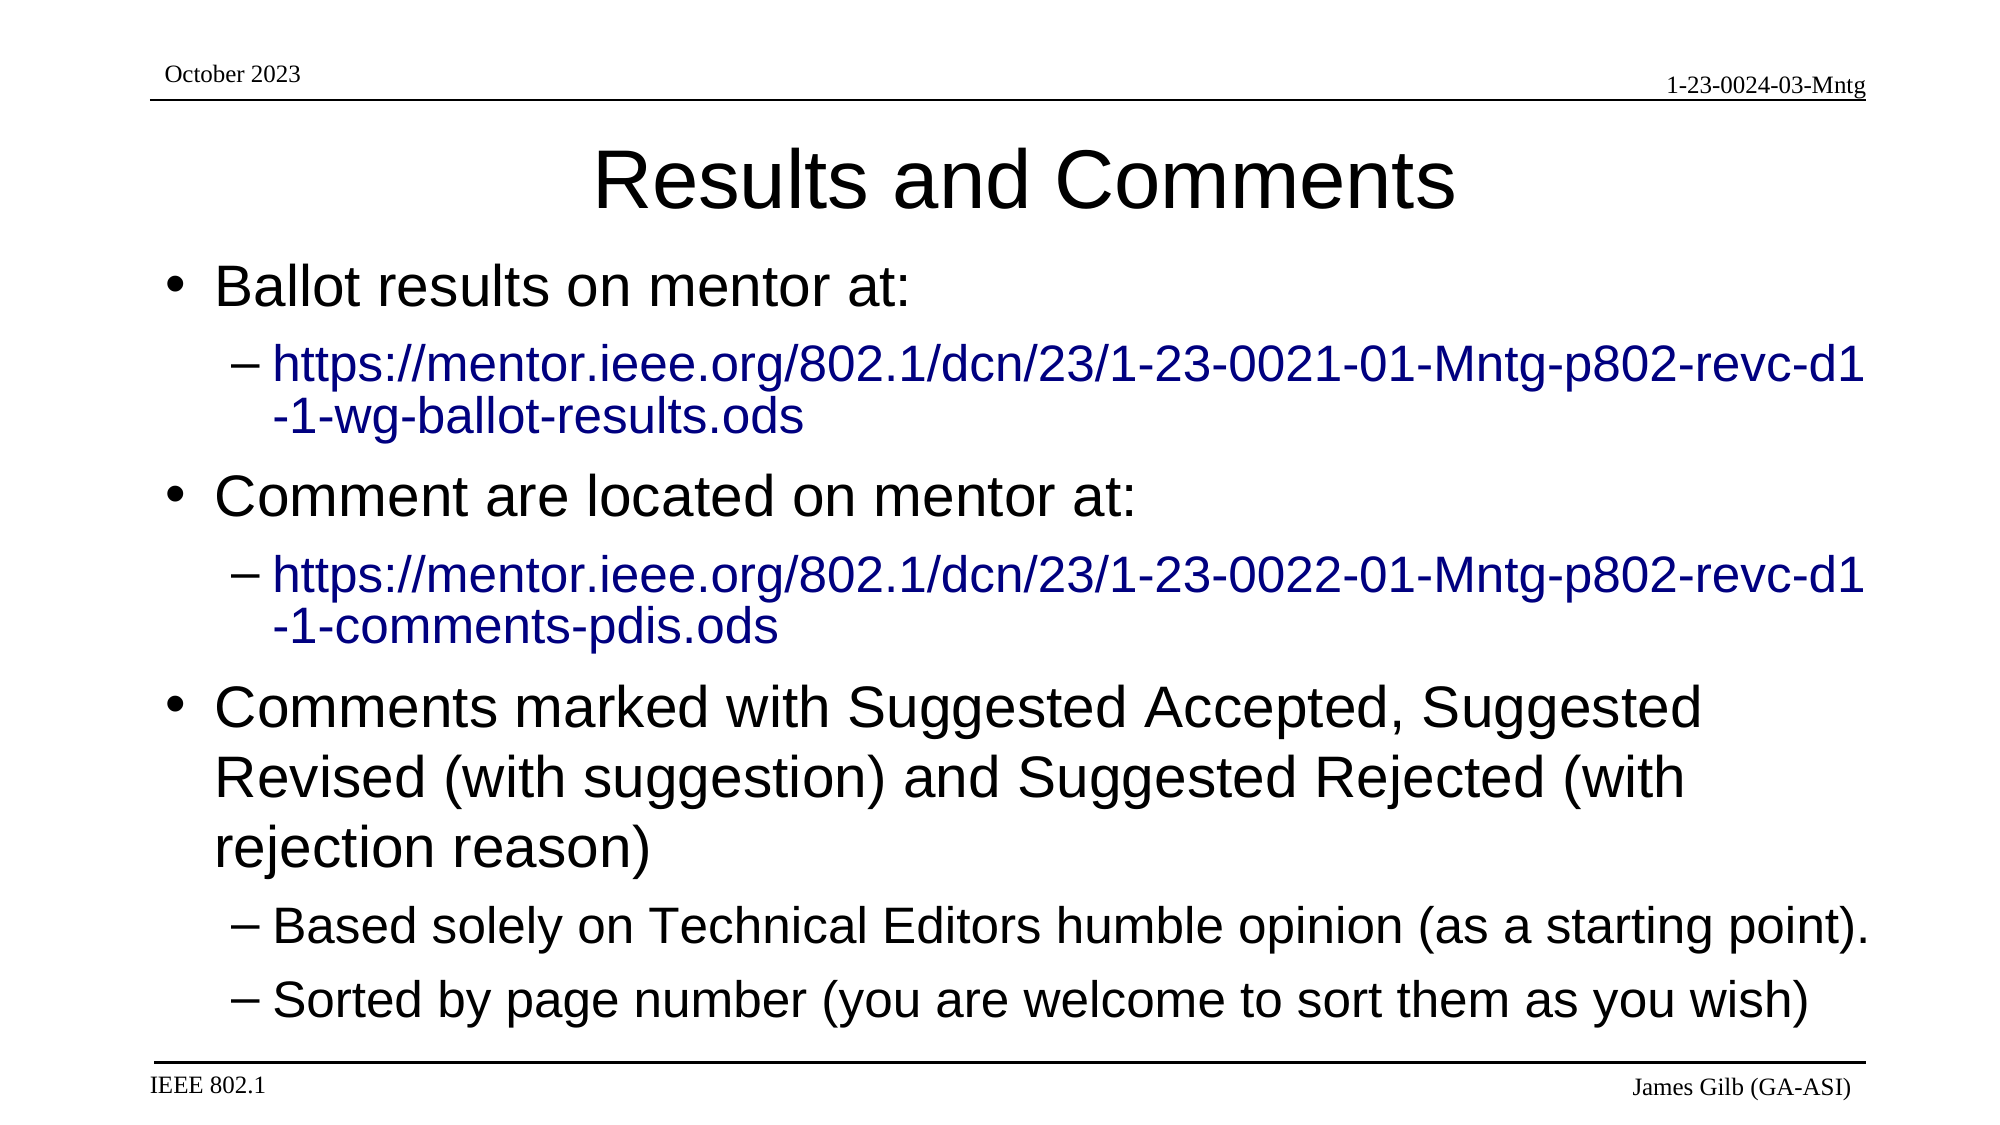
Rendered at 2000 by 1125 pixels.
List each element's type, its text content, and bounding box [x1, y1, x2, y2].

title Results and Comments [149, 112, 1900, 238]
list Ballot results on mentor at: https://mentor.ieee.org/802.1/dcn/23/1-23-0021-01-Mntg-p802-revc-d1-1-wg-ballot-results.ods Comment are located on mentor at: https://mentor.ieee.org/802.1/dcn/23/1-23-0022-01-Mntg-p802-revc-d1-1-comments-pdis.ods Comments marked with Suggested Accepted, Suggested Revised (with suggestion) and Suggested Rejected (with rejection reason) Based solely on Technical Editors humble opinion (as a starting point). Sorted by page number (you are welcome to sort them as you wish) [149, 239, 1900, 1051]
